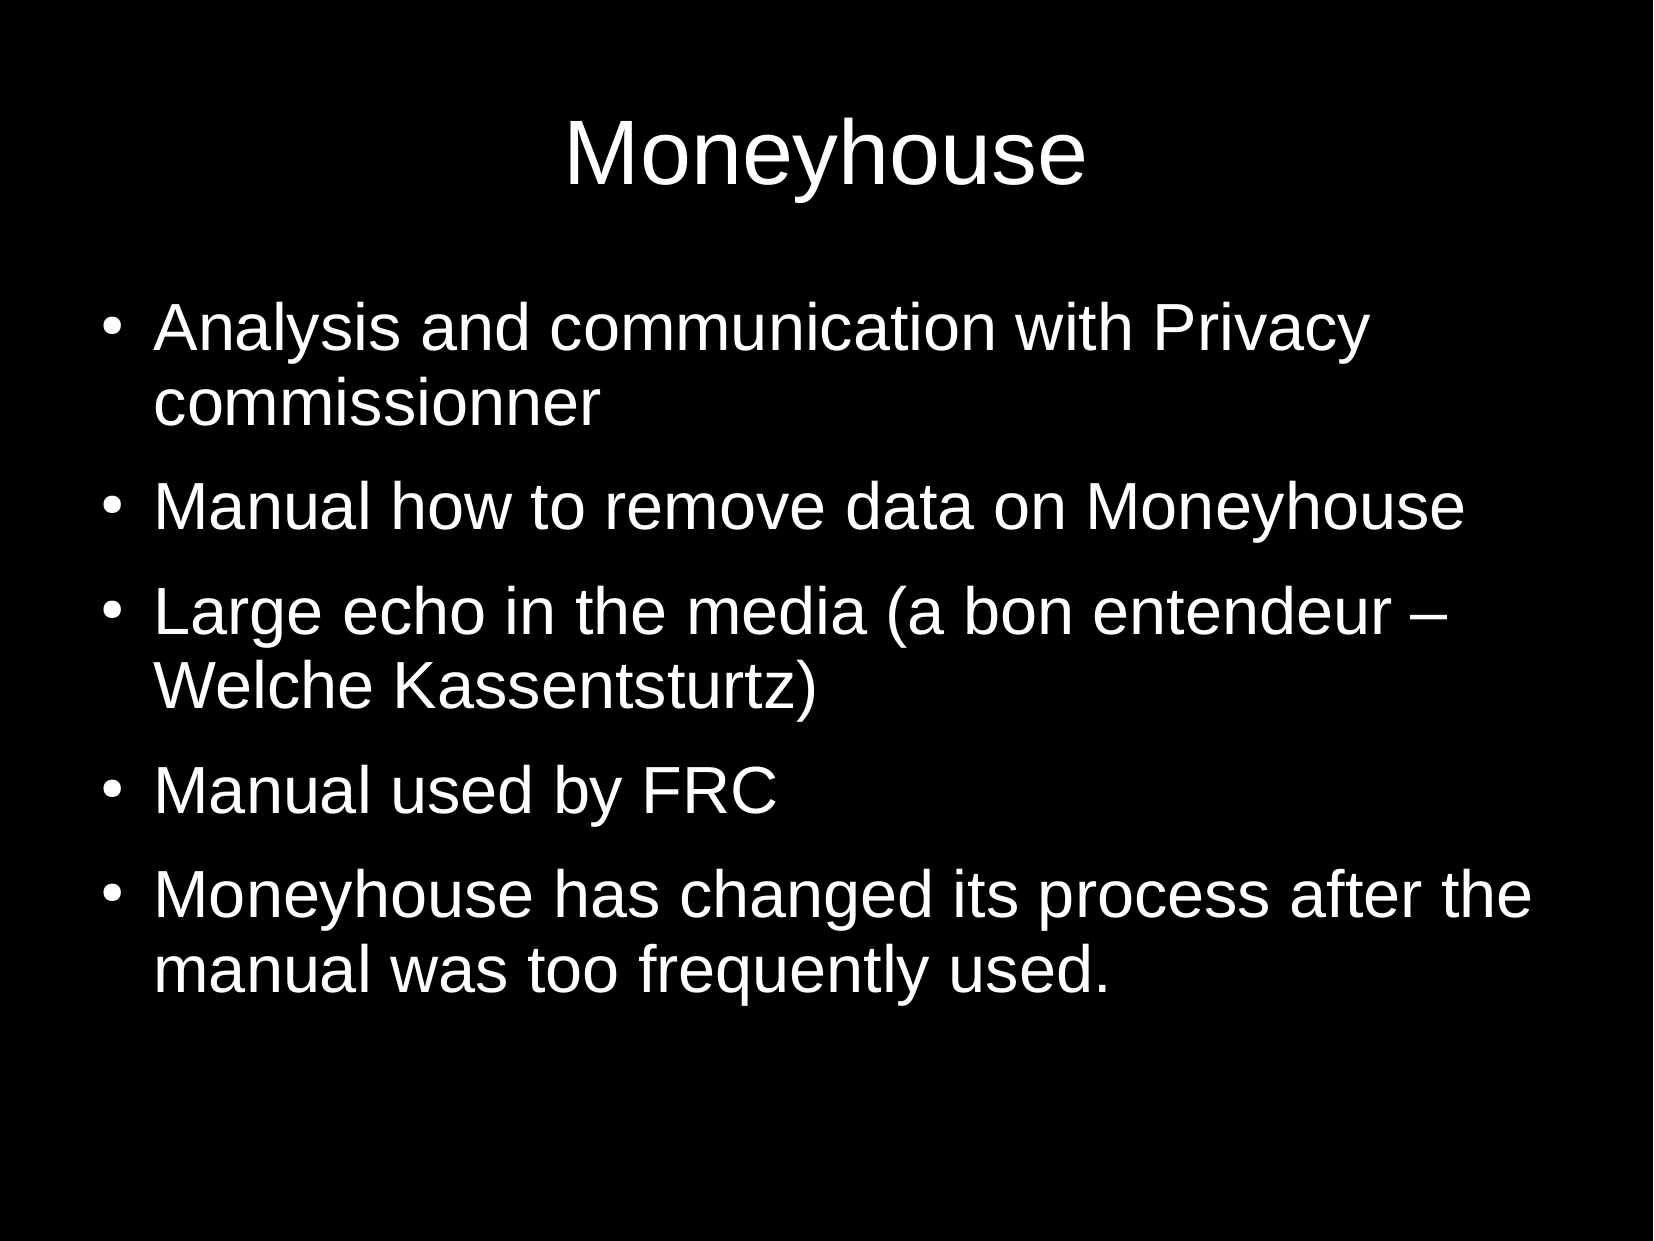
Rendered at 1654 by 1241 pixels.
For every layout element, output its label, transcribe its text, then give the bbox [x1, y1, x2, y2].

list Analysis and communication with Privacy commissionner Manual how to remove data on Moneyhouse Large echo in the media (a bon entendeur – Welche Kassentsturtz) Manual used by FRC Moneyhouse has changed its process after the manual was too frequently used. [82, 290, 1571, 1010]
title Moneyhouse [82, 49, 1571, 257]
